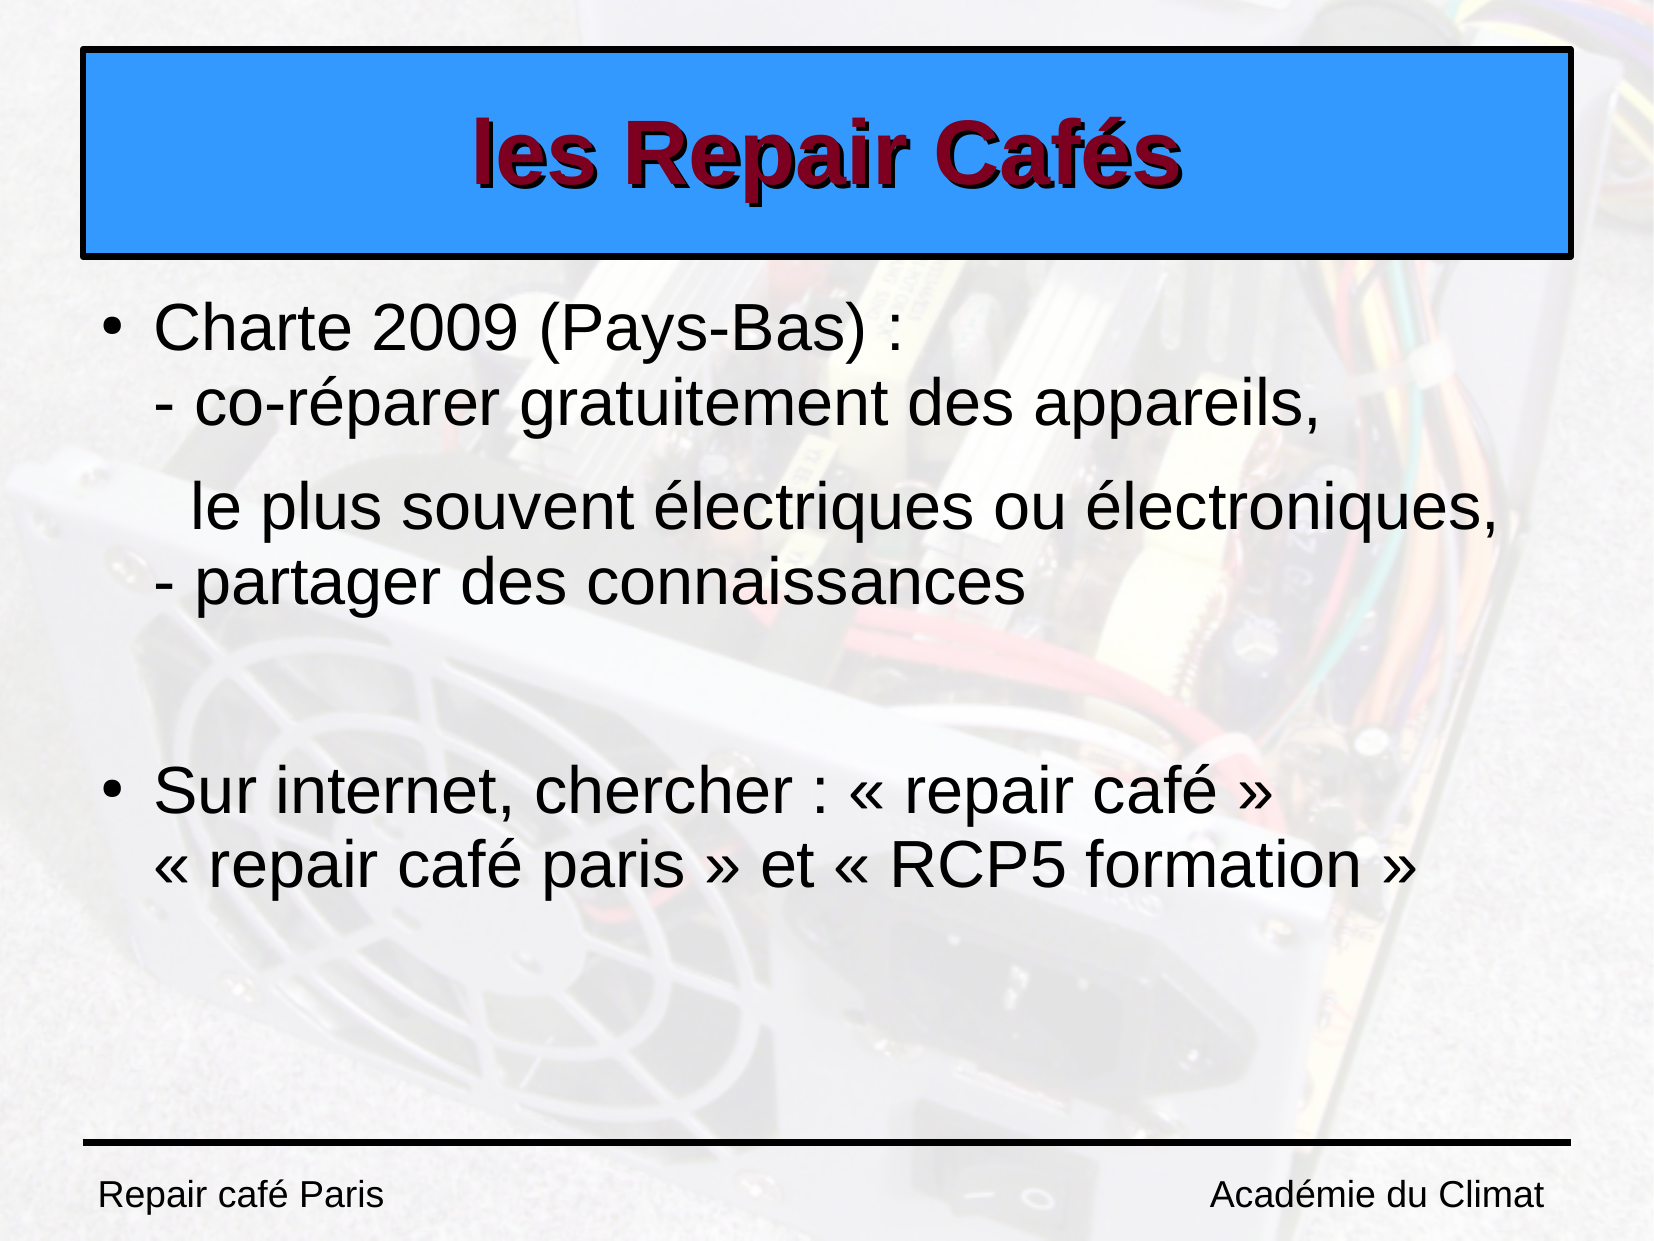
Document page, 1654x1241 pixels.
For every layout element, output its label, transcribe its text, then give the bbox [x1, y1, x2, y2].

text_box Repair café Paris Académie du Climat [82, 1166, 1571, 1224]
picture [0, 0, 1654, 1241]
list Charte 2009 (Pays-Bas) : - co-réparer gratuitement des appareils, le plus souvent électriques ou électroniques, - partager des connaissances Sur internet, chercher : « repair café » « repair café paris » et « RCP5 formation » [82, 290, 1571, 1010]
title les Repair Cafés [82, 49, 1571, 257]
